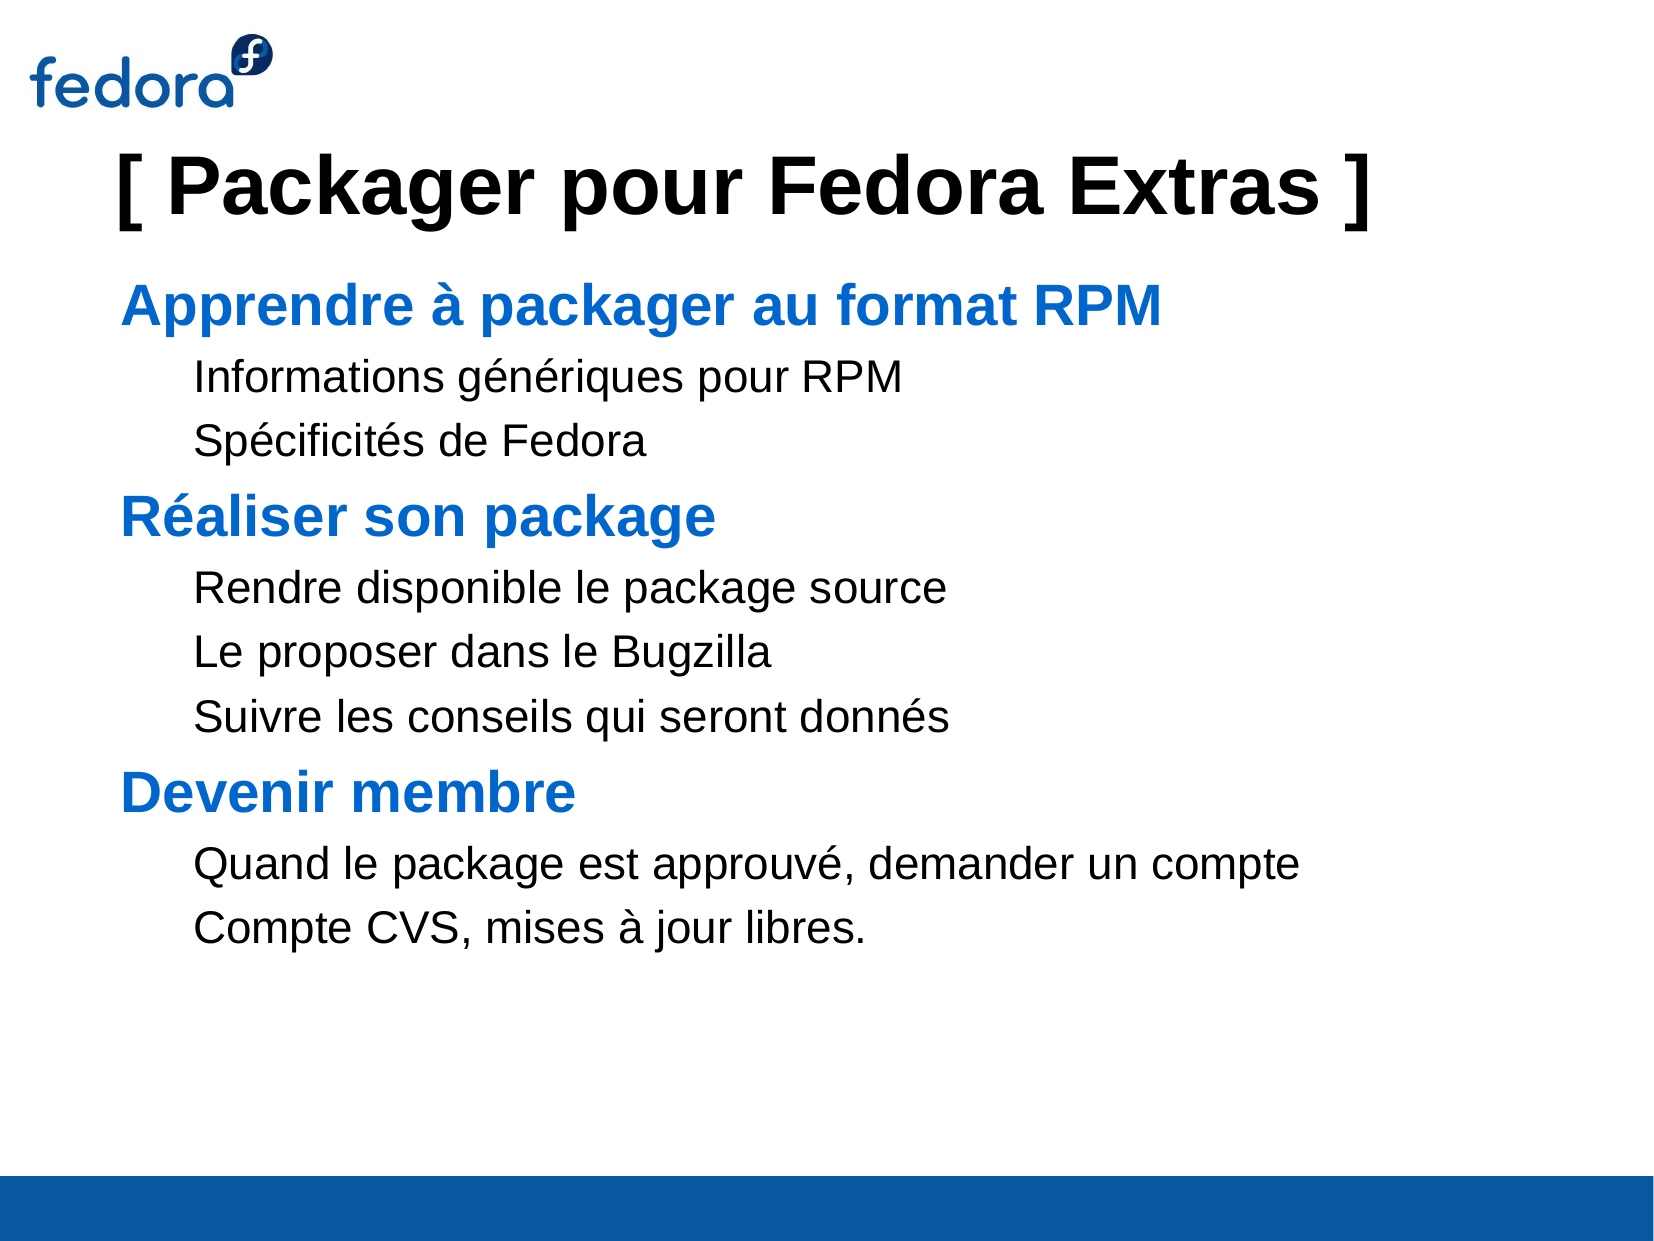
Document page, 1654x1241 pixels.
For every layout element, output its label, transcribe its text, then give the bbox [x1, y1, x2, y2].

picture [22, 27, 277, 115]
list Apprendre à packager au format RPM Informations génériques pour RPM Spécificités de Fedora Réaliser son package Rendre disponible le package source Le proposer dans le Bugzilla Suivre les conseils qui seront donnés Devenir membre Quand le package est approuvé, demander un compte Compte CVS, mises à jour libres. [118, 272, 1523, 1141]
picture [0, 1176, 1654, 1241]
title [ Packager pour Fedora Extras ] [115, 122, 1521, 249]
